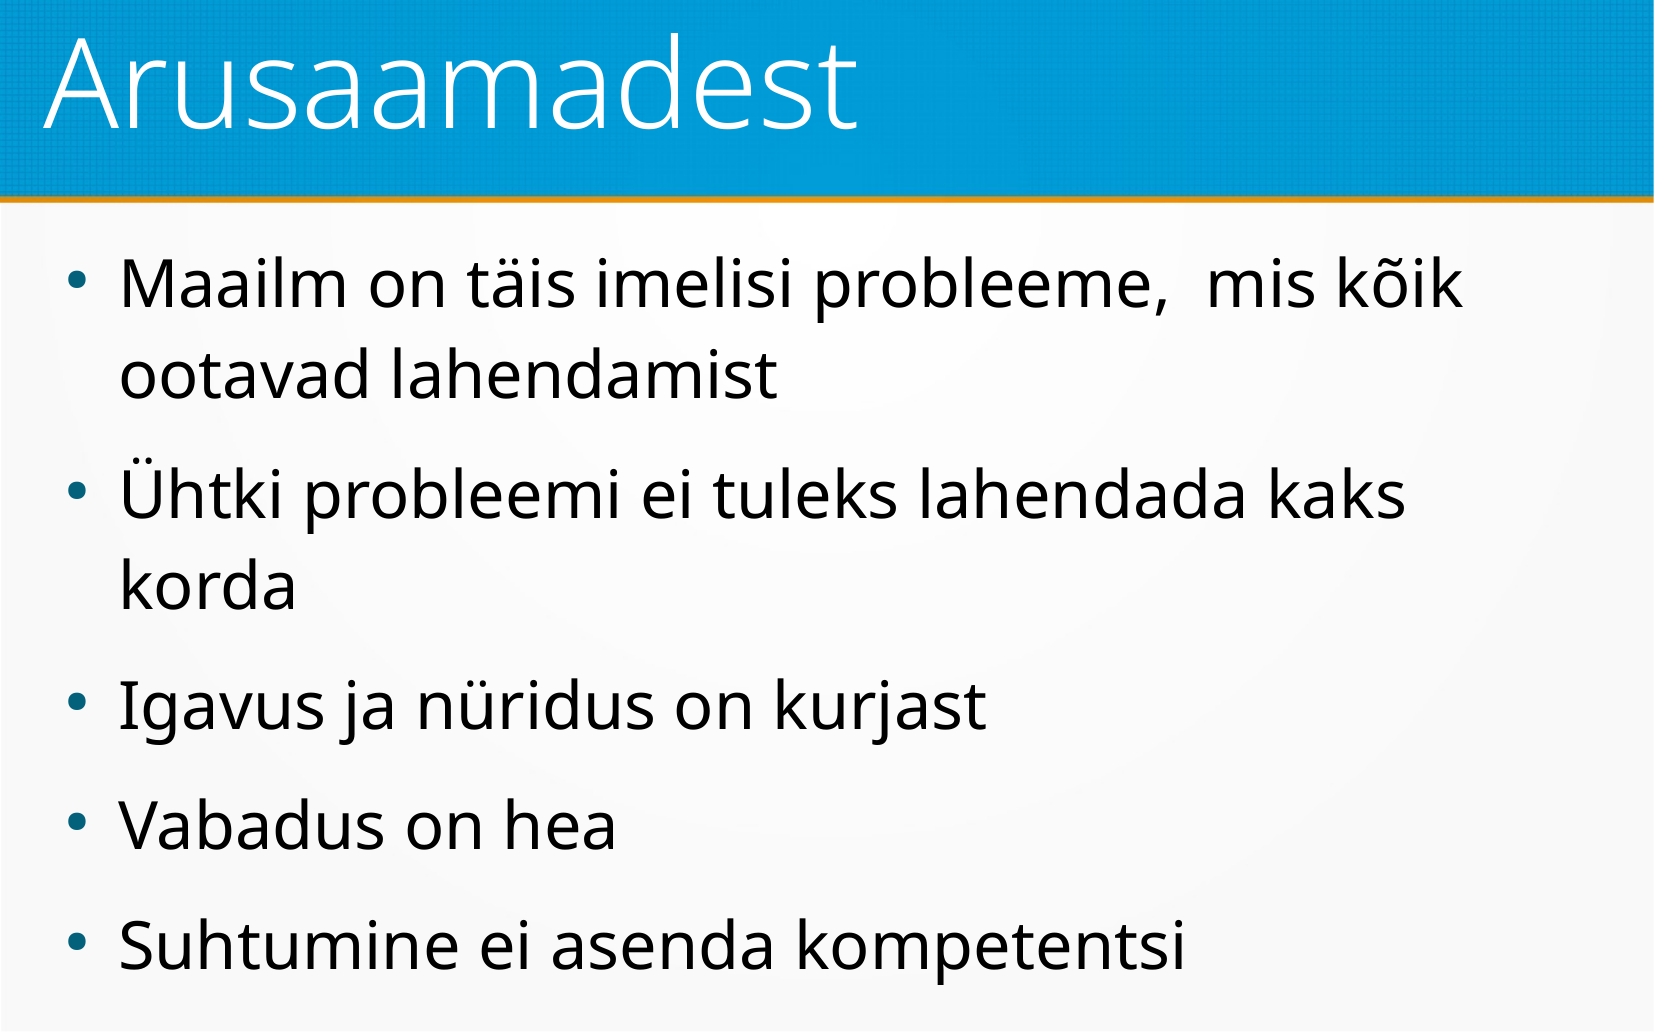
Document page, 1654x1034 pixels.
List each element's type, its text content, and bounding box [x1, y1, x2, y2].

list Maailm on täis imelisi probleeme, mis kõik ootavad lahendamist Ühtki probleemi ei tuleks lahendada kaks korda Igavus ja nüridus on kurjast Vabadus on hea Suhtumine ei asenda kompetentsi [47, 236, 1607, 1002]
title Arusaamadest [43, 0, 1619, 166]
picture [0, 195, 1654, 1034]
